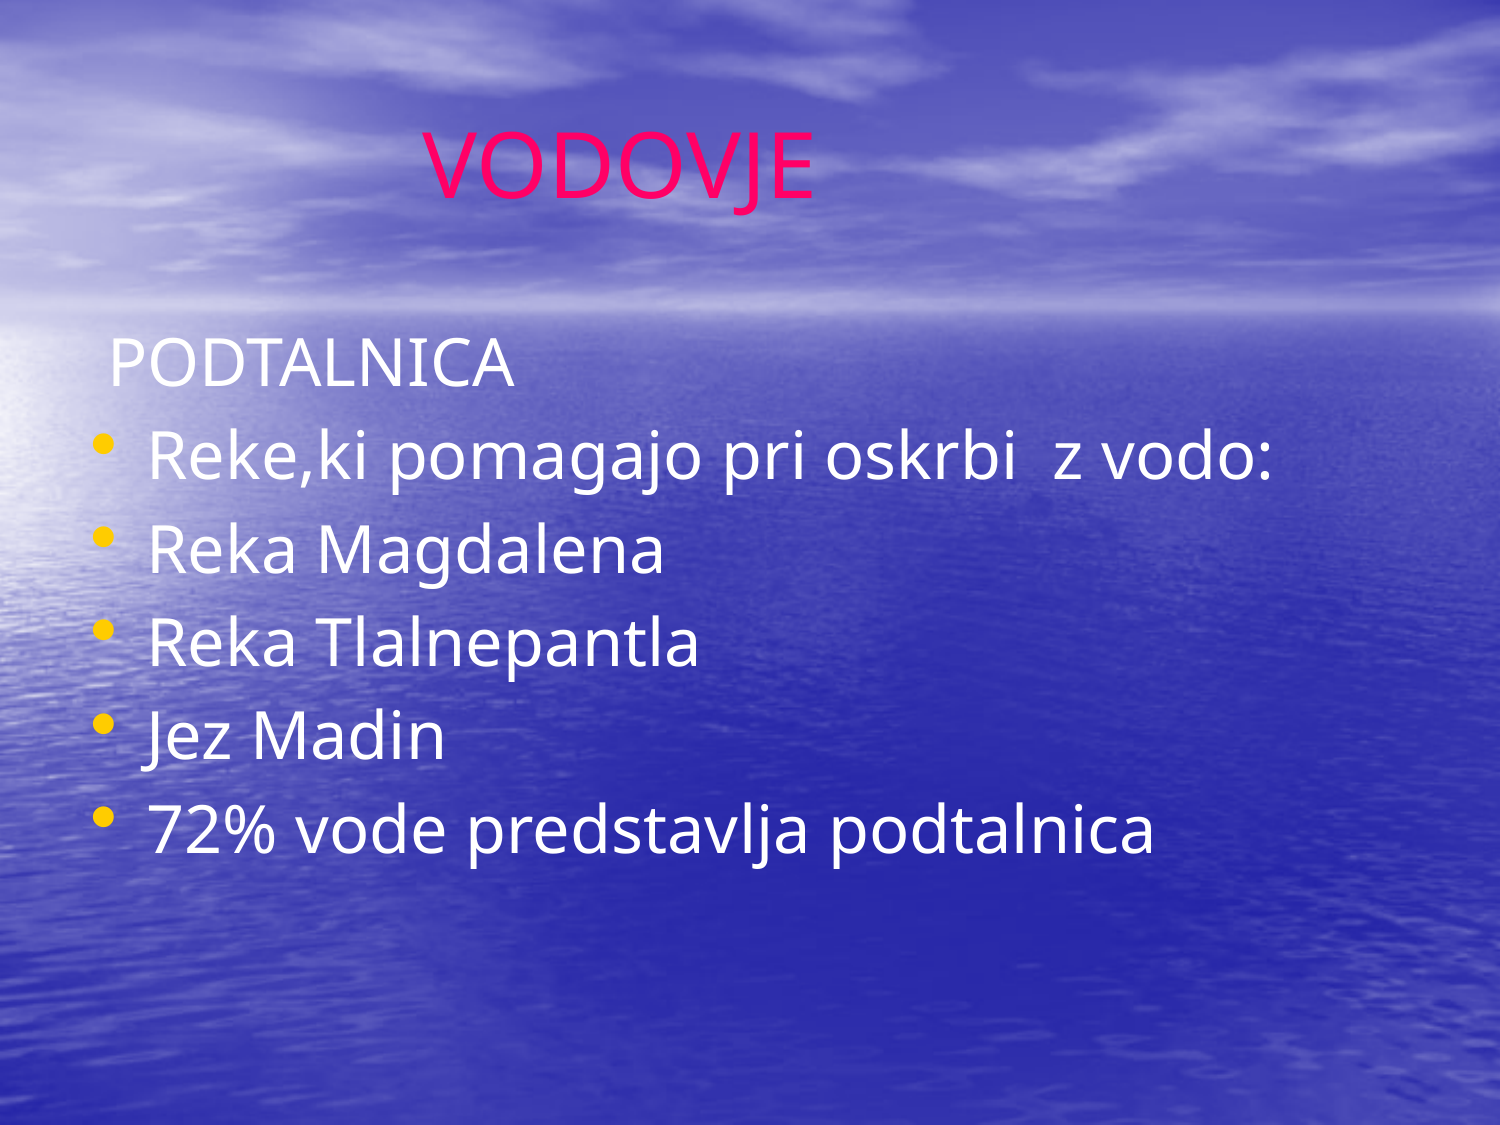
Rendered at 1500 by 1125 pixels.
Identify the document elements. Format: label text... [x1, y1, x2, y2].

title VODOVJE [75, 47, 1425, 275]
list PODTALNICA Reke,ki pomagajo pri oskrbi z vodo: Reka Magdalena Reka Tlalnepantla Jez Madin 72% vode predstavlja podtalnica [75, 312, 1425, 988]
picture [0, 0, 1500, 1125]
